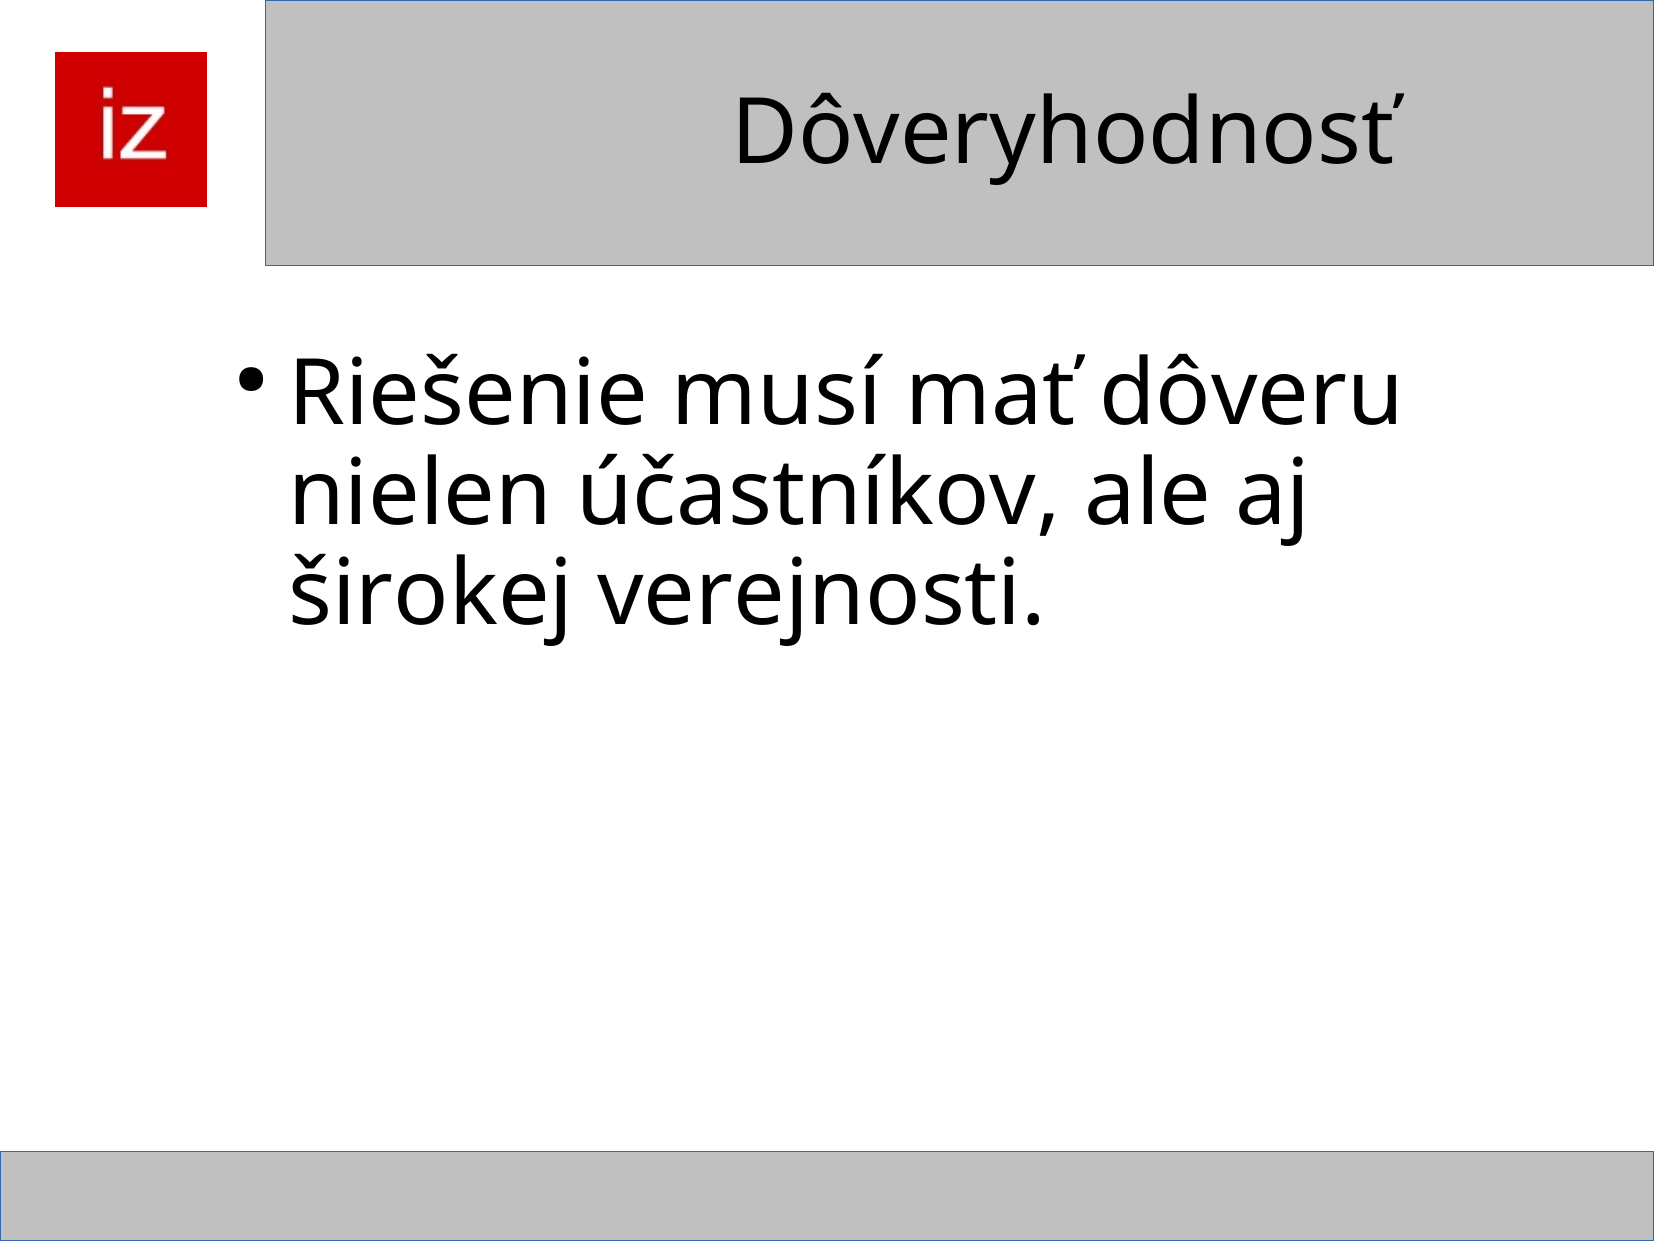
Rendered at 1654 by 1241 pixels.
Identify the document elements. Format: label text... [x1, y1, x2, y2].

list Riešenie musí mať dôveru nielen účastníkov, ale aj širokej verejnosti. [121, 344, 1533, 1126]
title Dôveryhodnosť [561, 29, 1565, 237]
picture [55, 52, 207, 207]
